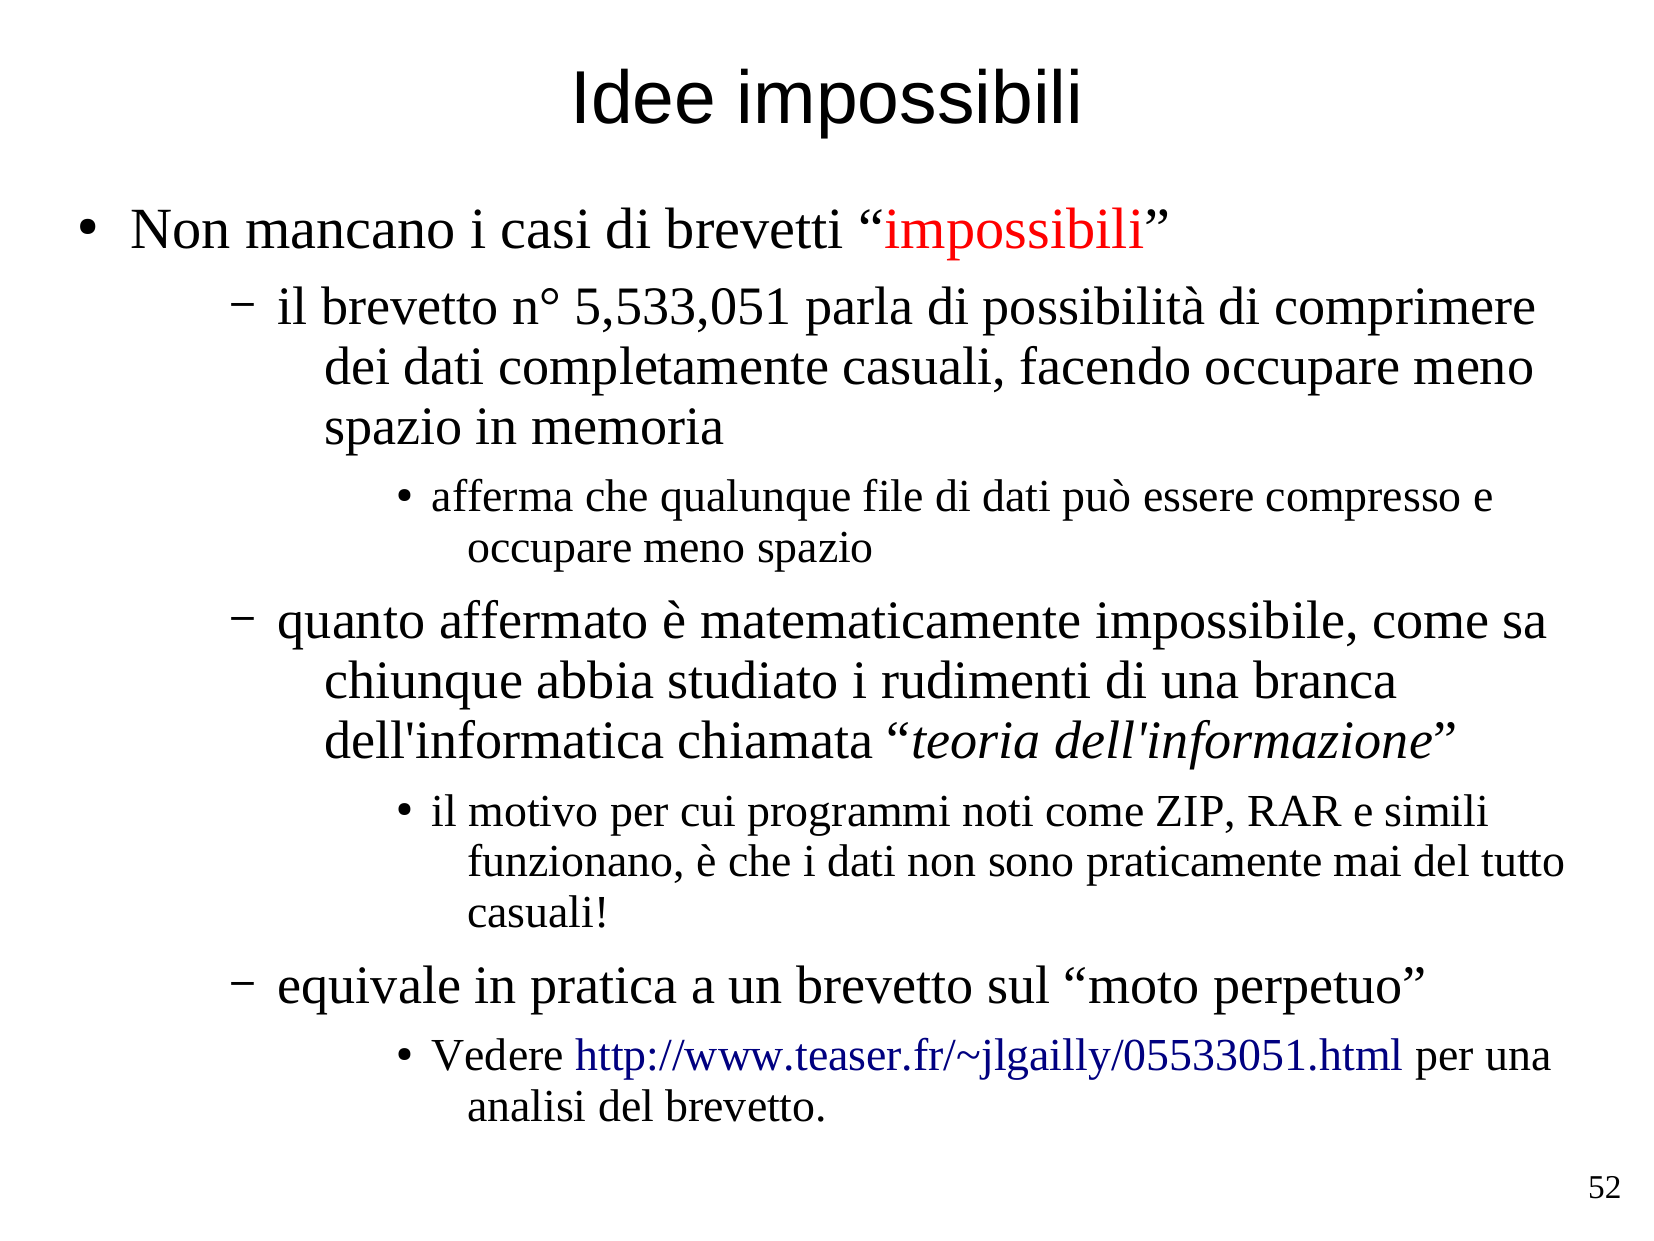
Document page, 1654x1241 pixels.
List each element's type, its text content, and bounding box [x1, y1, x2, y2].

title Idee impossibili [37, 30, 1617, 166]
list Non mancano i casi di brevetti “impossibili” il brevetto n° 5,533,051 parla di possibilità di comprimere dei dati completamente casuali, facendo occupare meno spazio in memoria afferma che qualunque file di dati può essere compresso e occupare meno spazio quanto affermato è matematicamente impossibile, come sa chiunque abbia studiato i rudimenti di una branca dell'informatica chiamata “teoria dell'informazione” il motivo per cui programmi noti come ZIP, RAR e simili funzionano, è che i dati non sono praticamente mai del tutto casuali! equivale in pratica a un brevetto sul “moto perpetuo” Vedere http://www.teaser.fr/~jlgailly/05533051.html per una analisi del brevetto. [42, 196, 1612, 1187]
